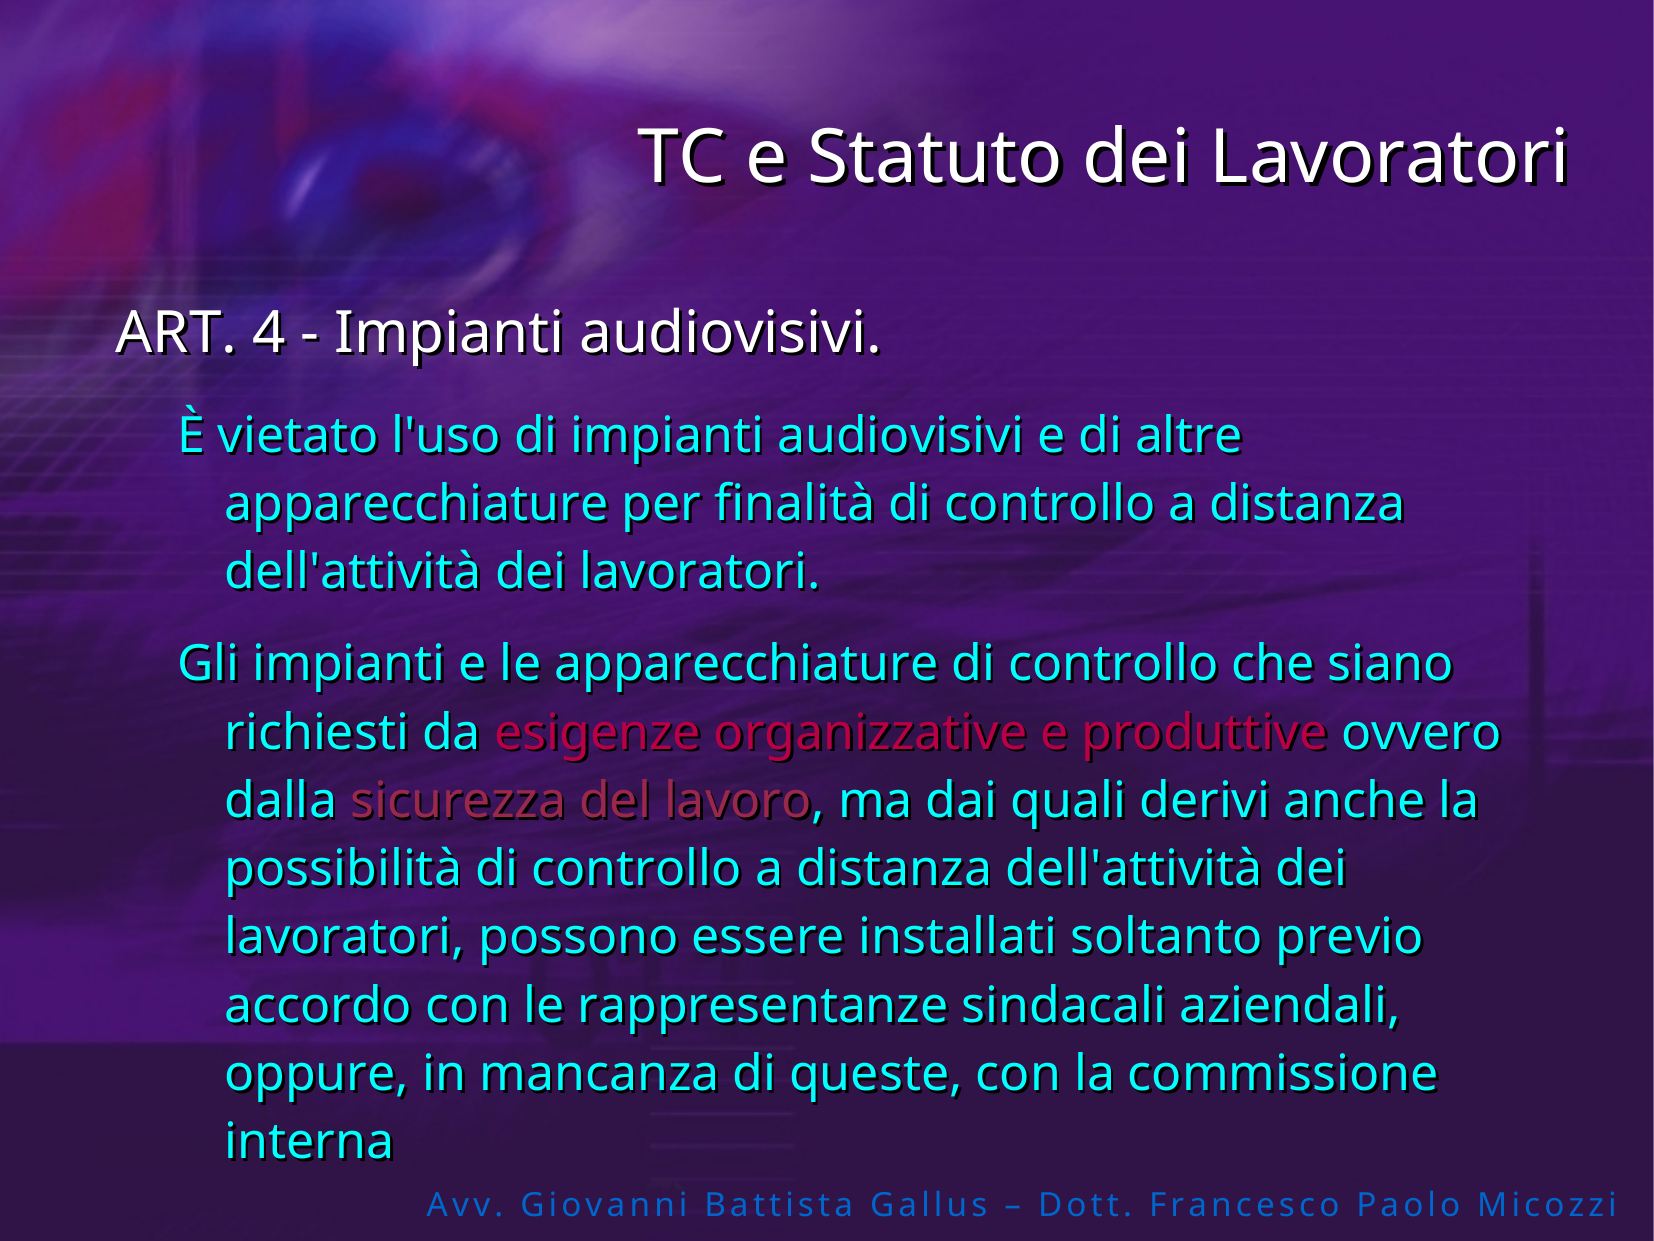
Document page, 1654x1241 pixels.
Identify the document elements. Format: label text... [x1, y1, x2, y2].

title TC e Statuto dei Lavoratori [82, 49, 1571, 257]
picture [0, 0, 1654, 1241]
list ART. 4 - Impianti audiovisivi. È vietato l'uso di impianti audiovisivi e di altre apparecchiature per finalità di controllo a distanza dell'attività dei lavoratori. Gli impianti e le apparecchiature di controllo che siano richiesti da esigenze organizzative e produttive ovvero dalla sicurezza del lavoro, ma dai quali derivi anche la possibilità di controllo a distanza dell'attività dei lavoratori, possono essere installati soltanto previo accordo con le rappresentanze sindacali aziendali, oppure, in mancanza di queste, con la commissione interna [82, 290, 1571, 1109]
